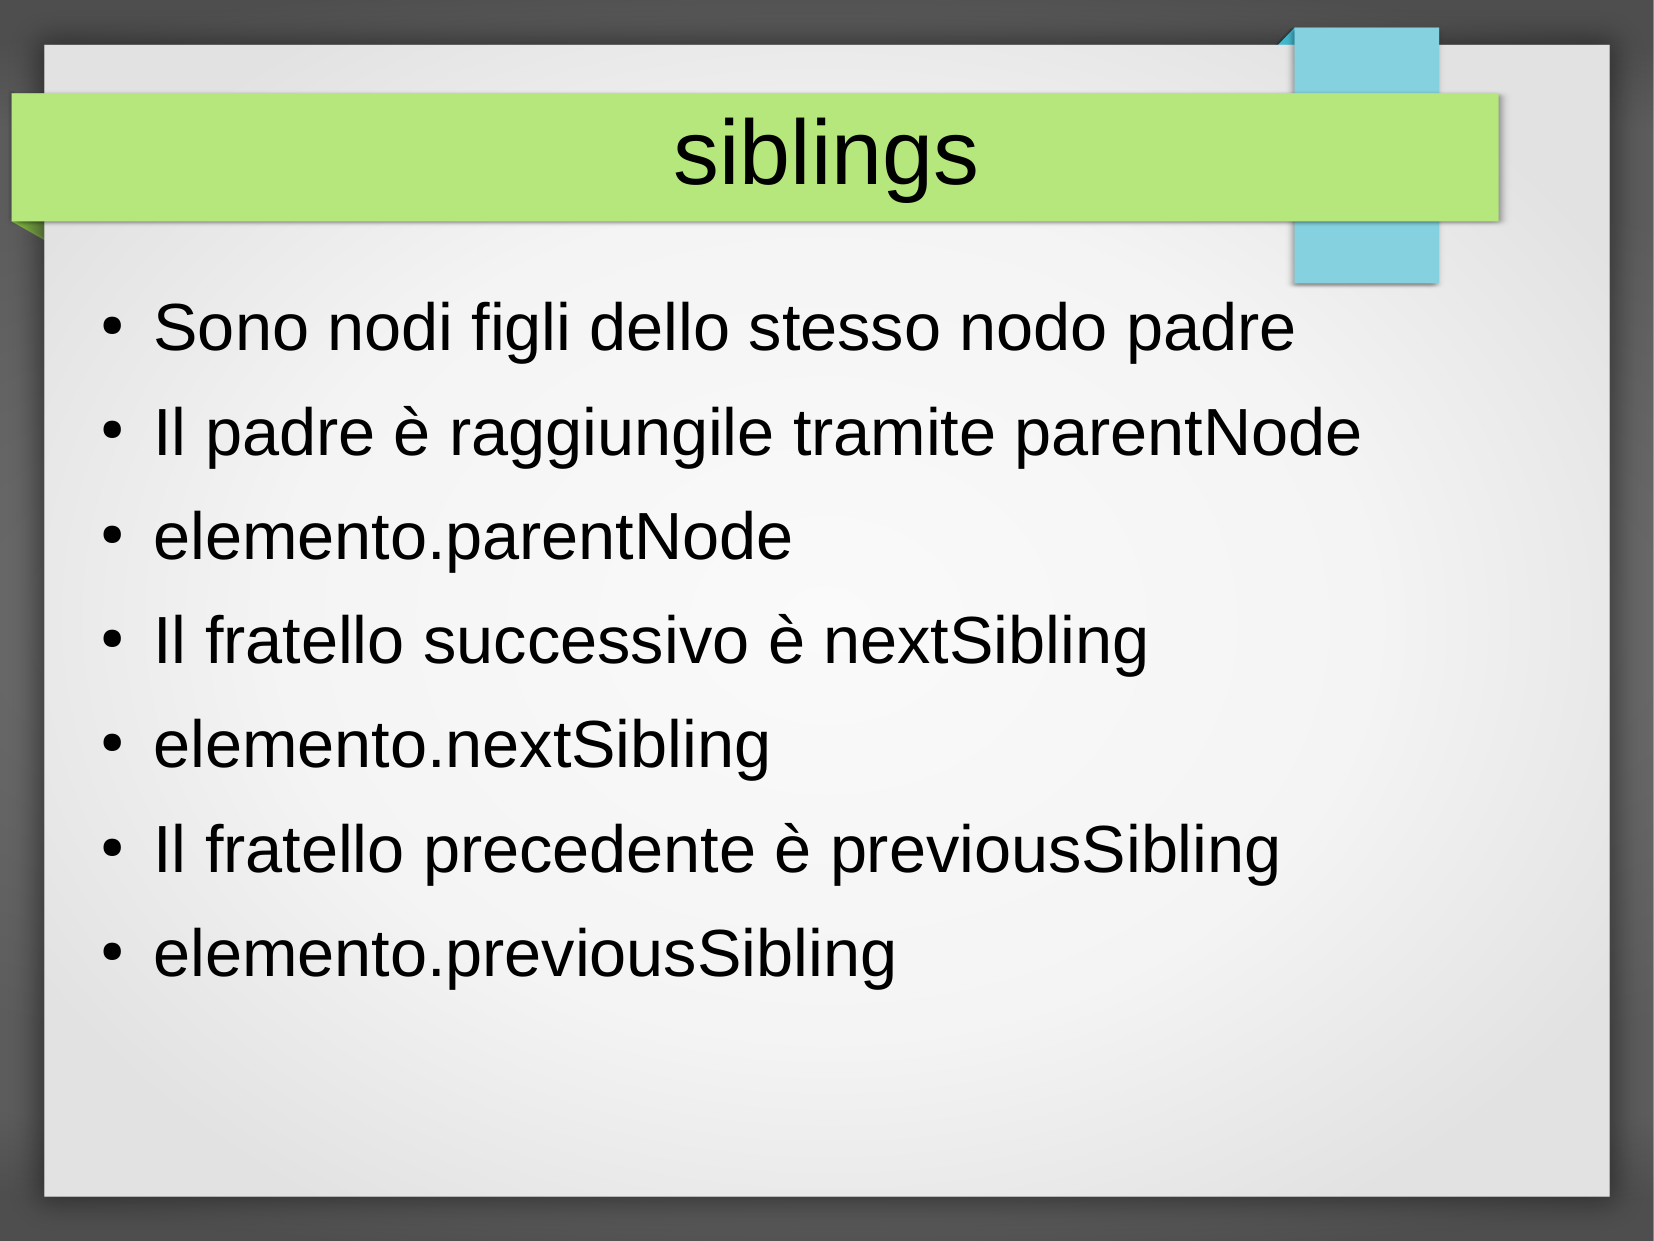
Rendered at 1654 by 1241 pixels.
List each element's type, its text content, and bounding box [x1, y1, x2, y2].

list Sono nodi figli dello stesso nodo padre Il padre è raggiungile tramite parentNode elemento.parentNode Il fratello successivo è nextSibling elemento.nextSibling Il fratello precedente è previousSibling elemento.previousSibling [82, 290, 1571, 1182]
picture [0, 0, 1654, 1241]
title siblings [82, 49, 1571, 257]
